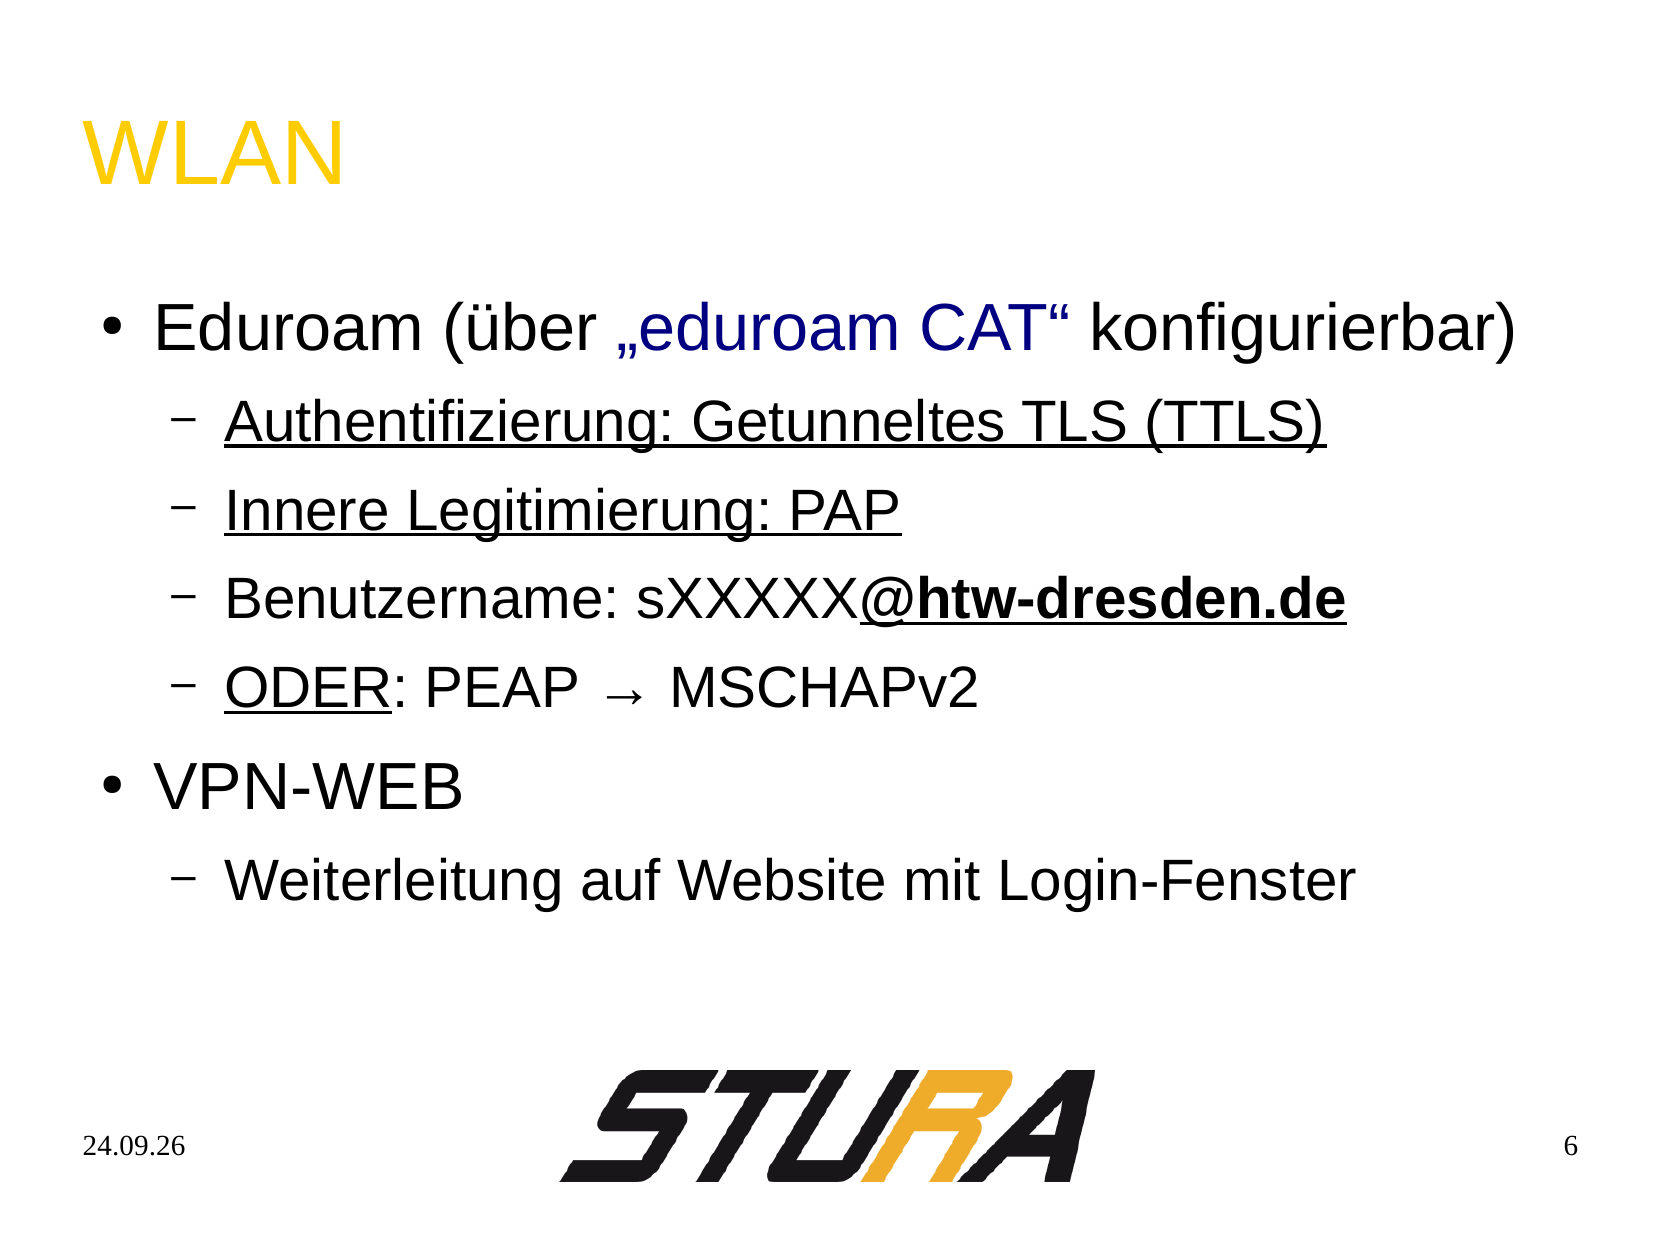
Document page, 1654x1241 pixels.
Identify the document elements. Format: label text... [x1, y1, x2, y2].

picture [559, 1070, 1095, 1182]
title WLAN [82, 49, 1571, 257]
list Eduroam (über „eduroam CAT“ konfigurierbar) Authentifizierung: Getunneltes TLS (TTLS) Innere Legitimierung: PAP Benutzername: sXXXXX@htw-dresden.de ODER: PEAP → MSCHAPv2 VPN-WEB Weiterleitung auf Website mit Login-Fenster [82, 290, 1571, 1010]
